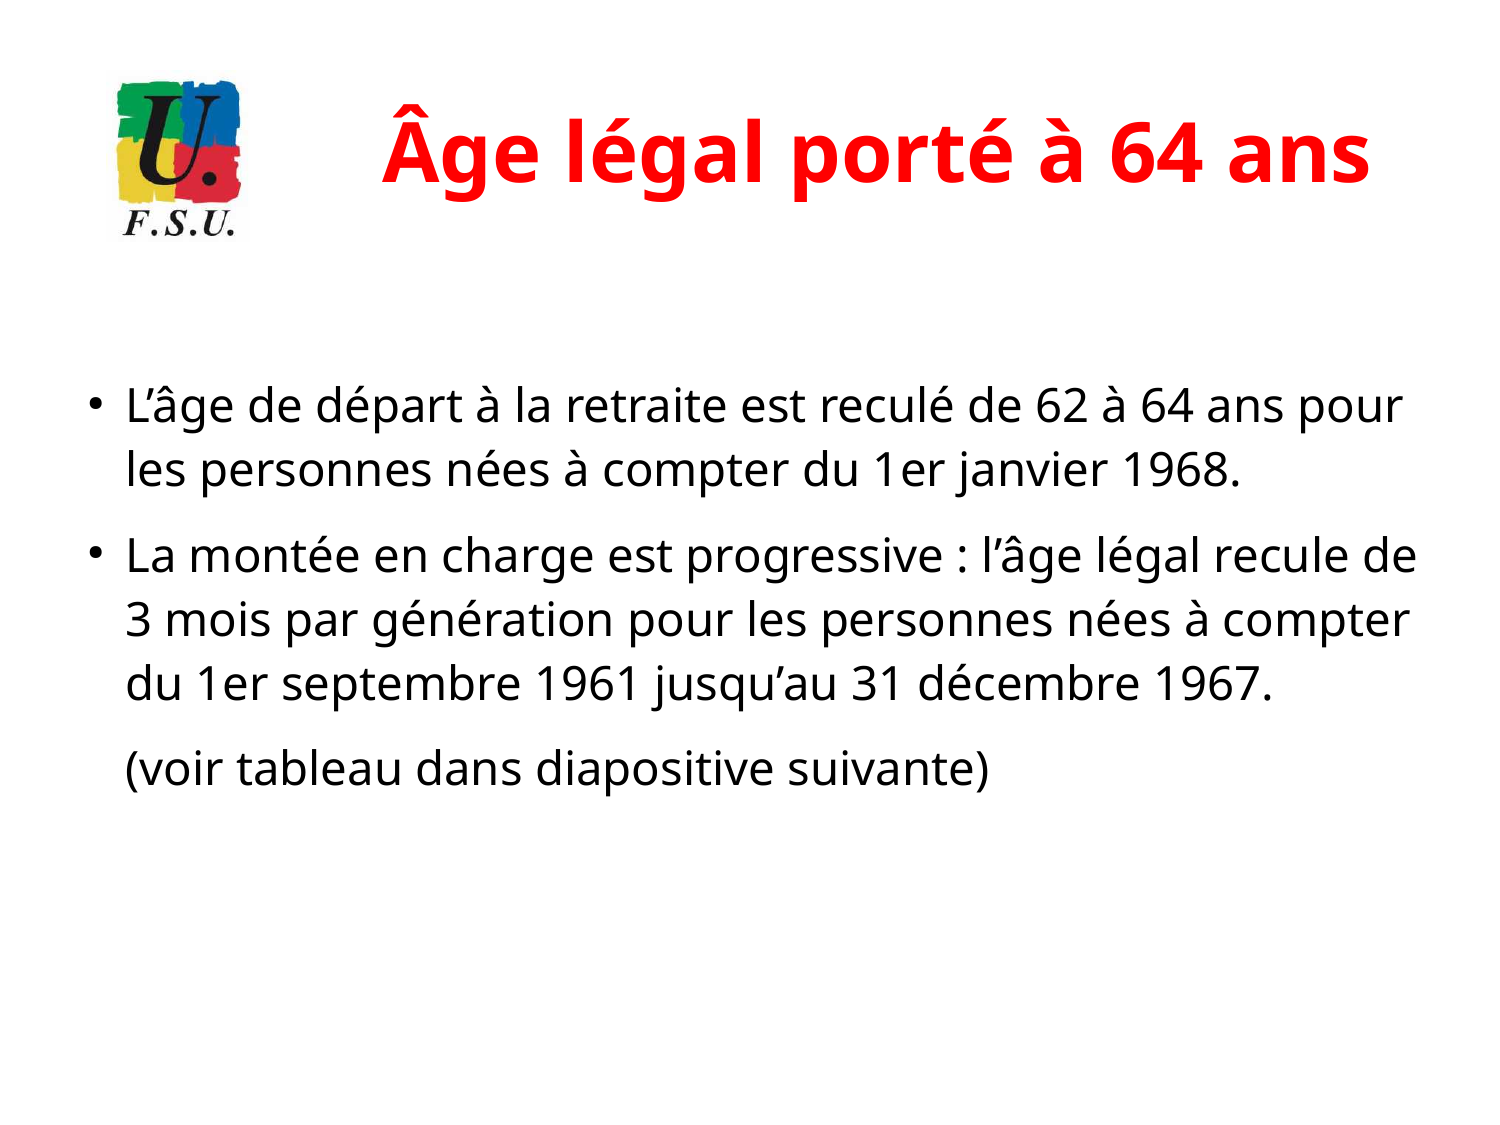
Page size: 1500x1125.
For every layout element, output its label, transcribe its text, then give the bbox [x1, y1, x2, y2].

picture [106, 70, 250, 242]
title Âge légal porté à 64 ans [318, 56, 1437, 245]
list L’âge de départ à la retraite est reculé de 62 à 64 ans pour les personnes nées à compter du 1er janvier 1968. La montée en charge est progressive : l’âge légal recule de 3 mois par génération pour les personnes nées à compter du 1er septembre 1961 jusqu’au 31 décembre 1967. (voir tableau dans diapositive suivante) [75, 286, 1425, 940]
